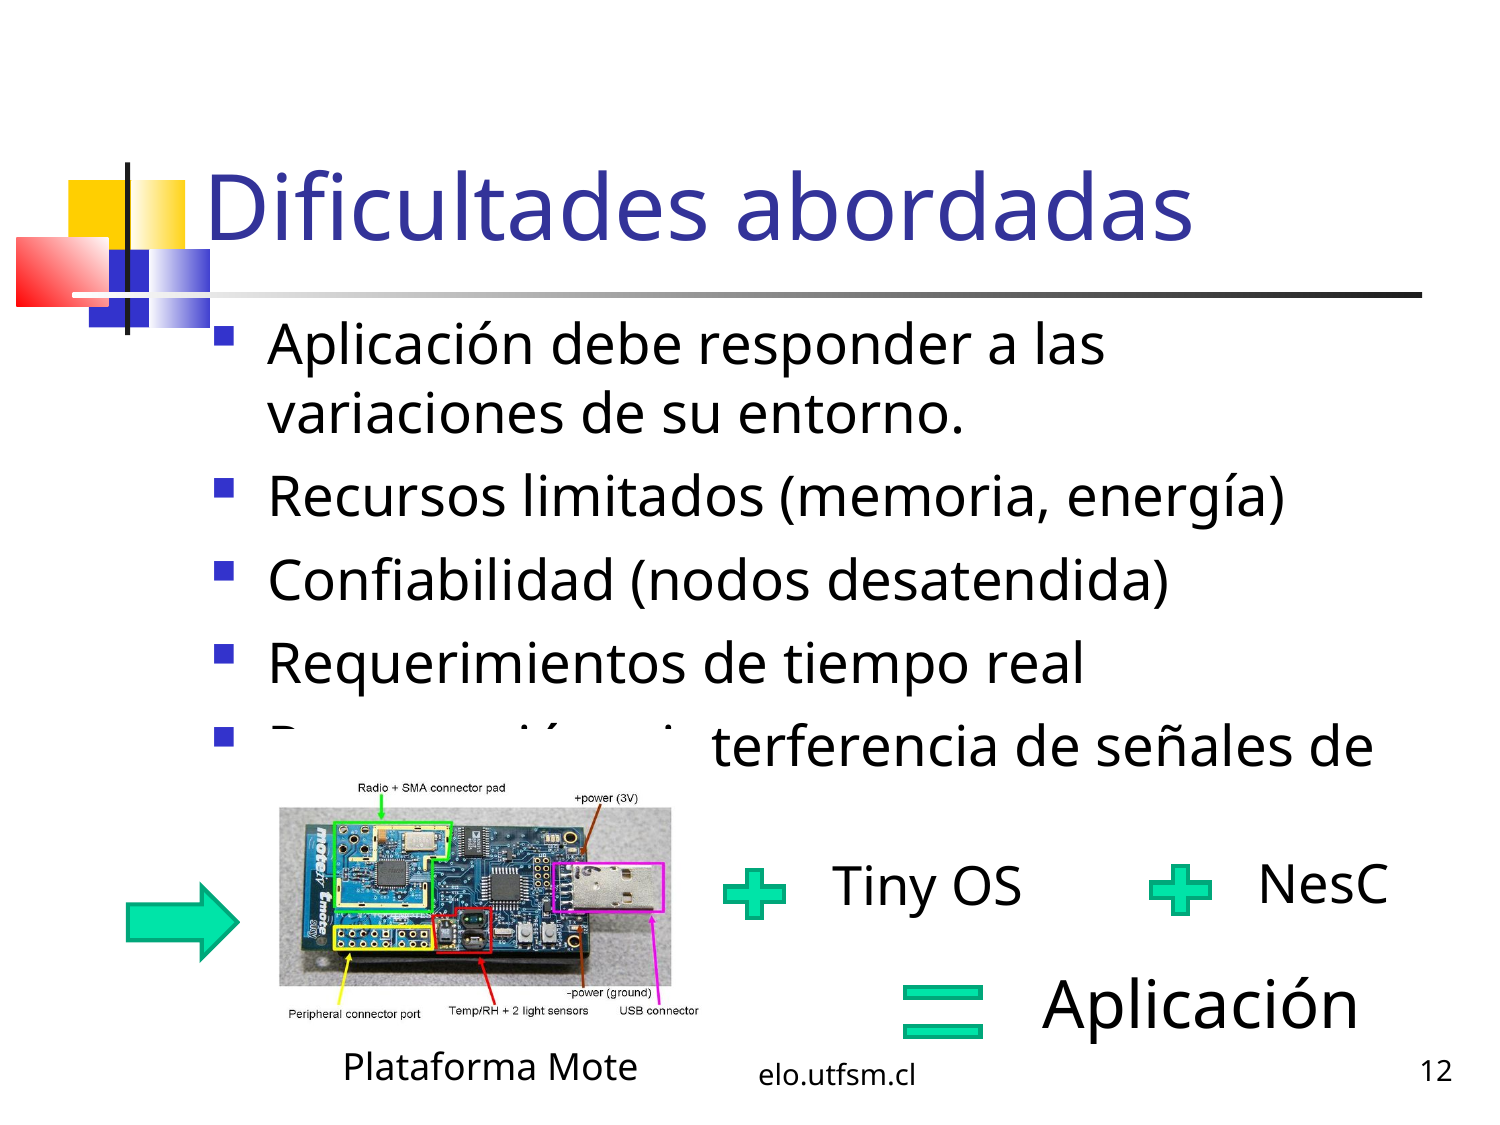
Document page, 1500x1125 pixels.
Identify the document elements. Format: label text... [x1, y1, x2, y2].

text_box Plataforma Mote [327, 1035, 654, 1096]
title Dificultades abordadas [188, 35, 1269, 276]
picture [240, 729, 710, 1064]
text_box elo.utfsm.cl [599, 1024, 1075, 1100]
text_box NesC [1242, 841, 1429, 923]
list Aplicación debe responder a las variaciones de su entorno. Recursos limitados (memoria, energía) Confiabilidad (nodos desatendida) Requerimientos de tiempo real Propagación e interferencia de señales de RF [196, 301, 1422, 793]
text_box Tiny OS [817, 843, 1100, 925]
text_box <number> [1155, 1050, 1468, 1100]
text_box Aplicación [1028, 954, 1487, 1050]
